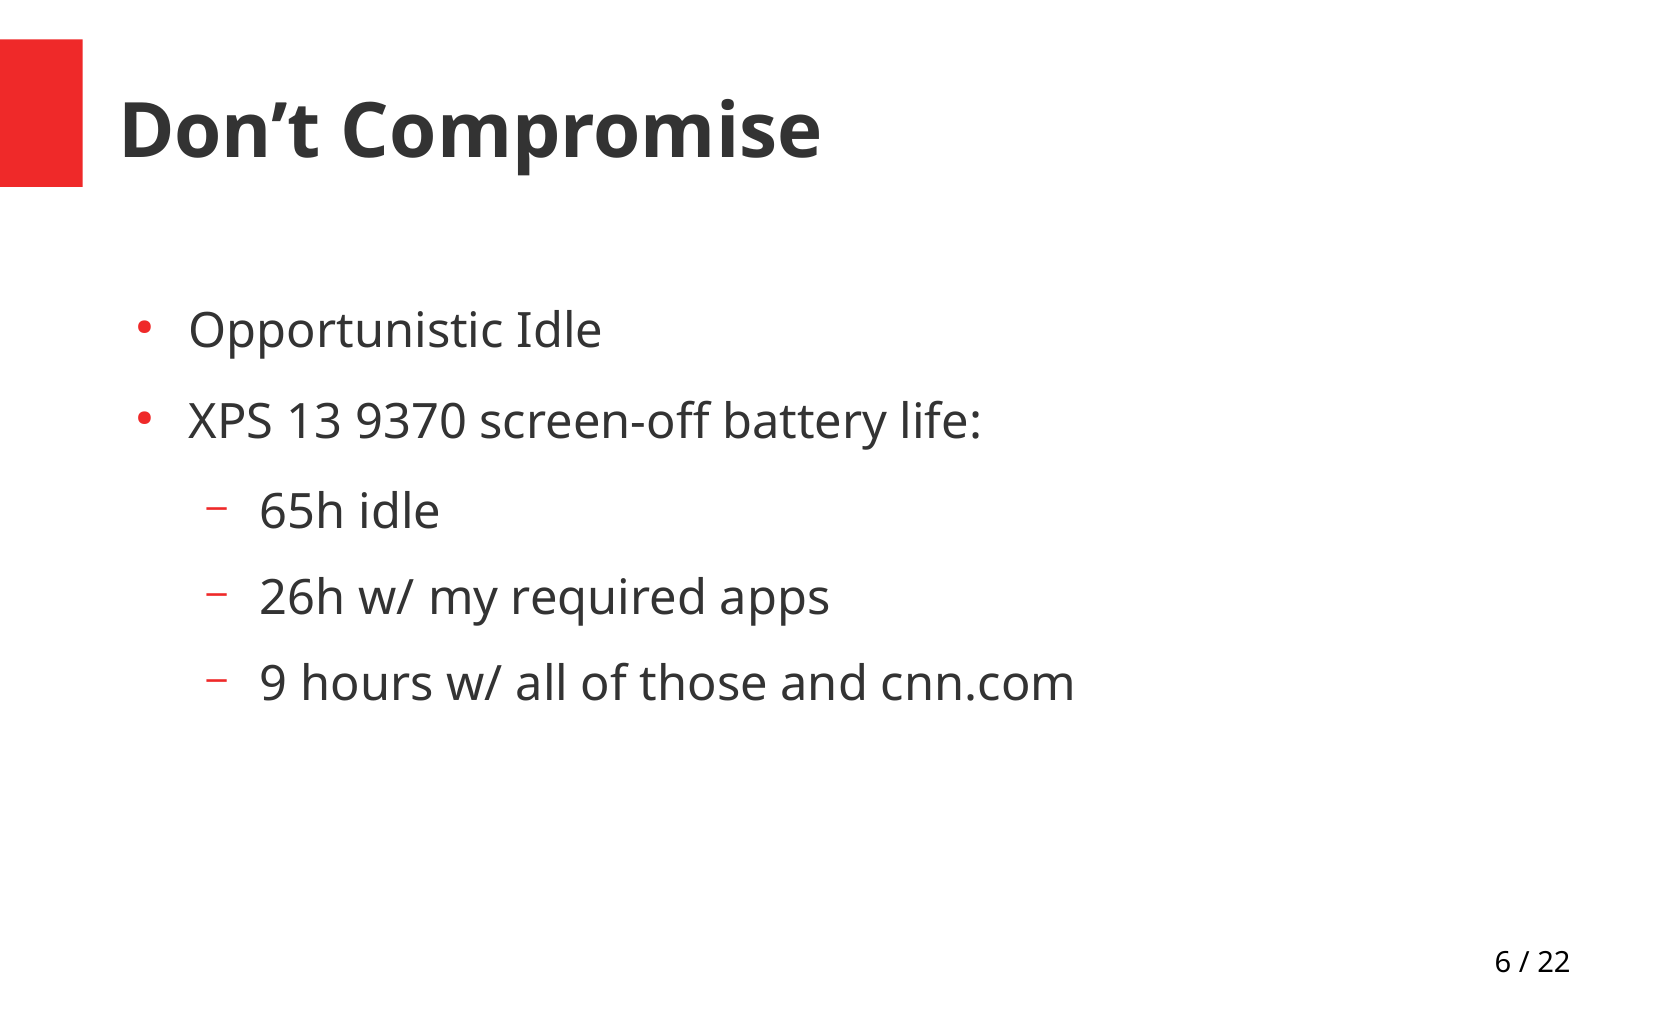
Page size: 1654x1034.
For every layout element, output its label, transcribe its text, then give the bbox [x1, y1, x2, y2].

title Don’t Compromise [118, 41, 1571, 214]
list Opportunistic Idle XPS 13 9370 screen-off battery life: 65h idle 26h w/ my required apps 9 hours w/ all of those and cnn.com [118, 295, 1536, 895]
